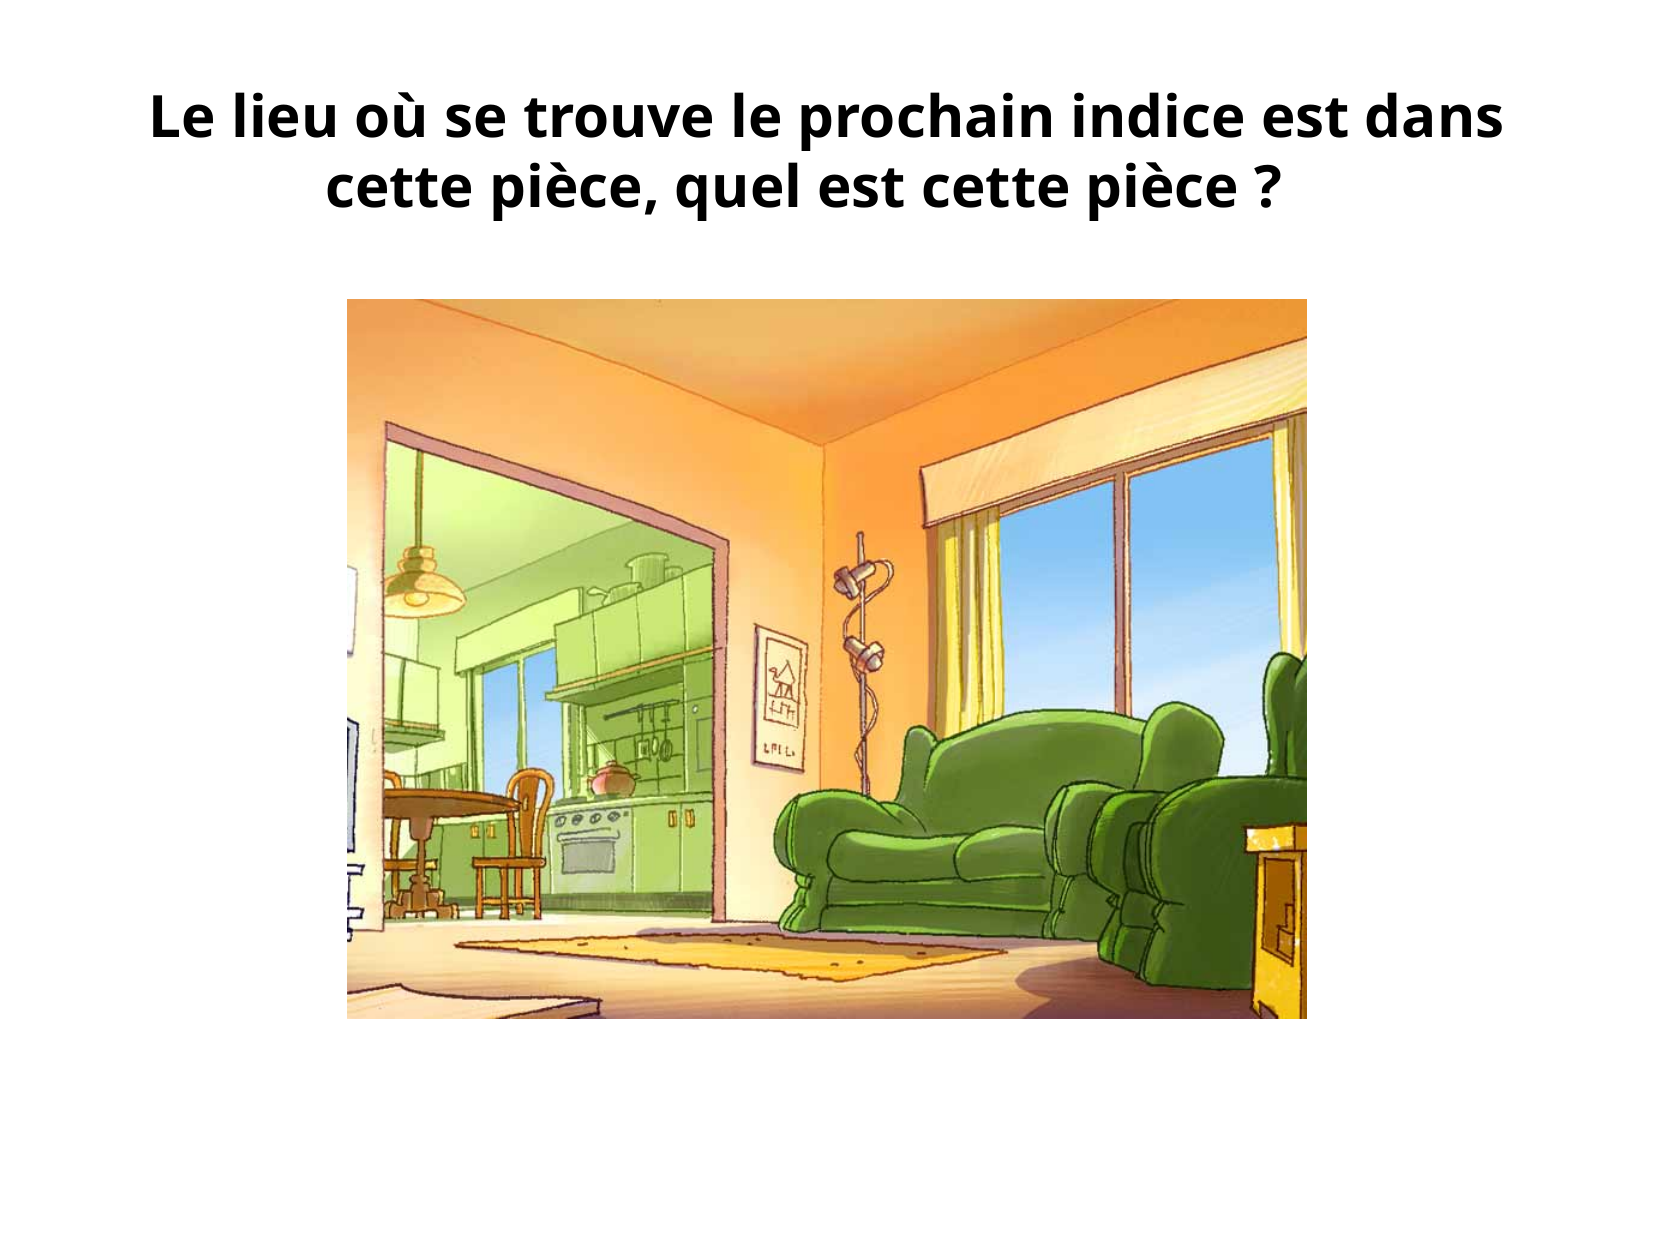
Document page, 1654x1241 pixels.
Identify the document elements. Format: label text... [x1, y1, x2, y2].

title Le lieu où se trouve le prochain indice est dans cette pièce, quel est cette pièce ? [82, 47, 1571, 252]
picture [347, 299, 1307, 1019]
